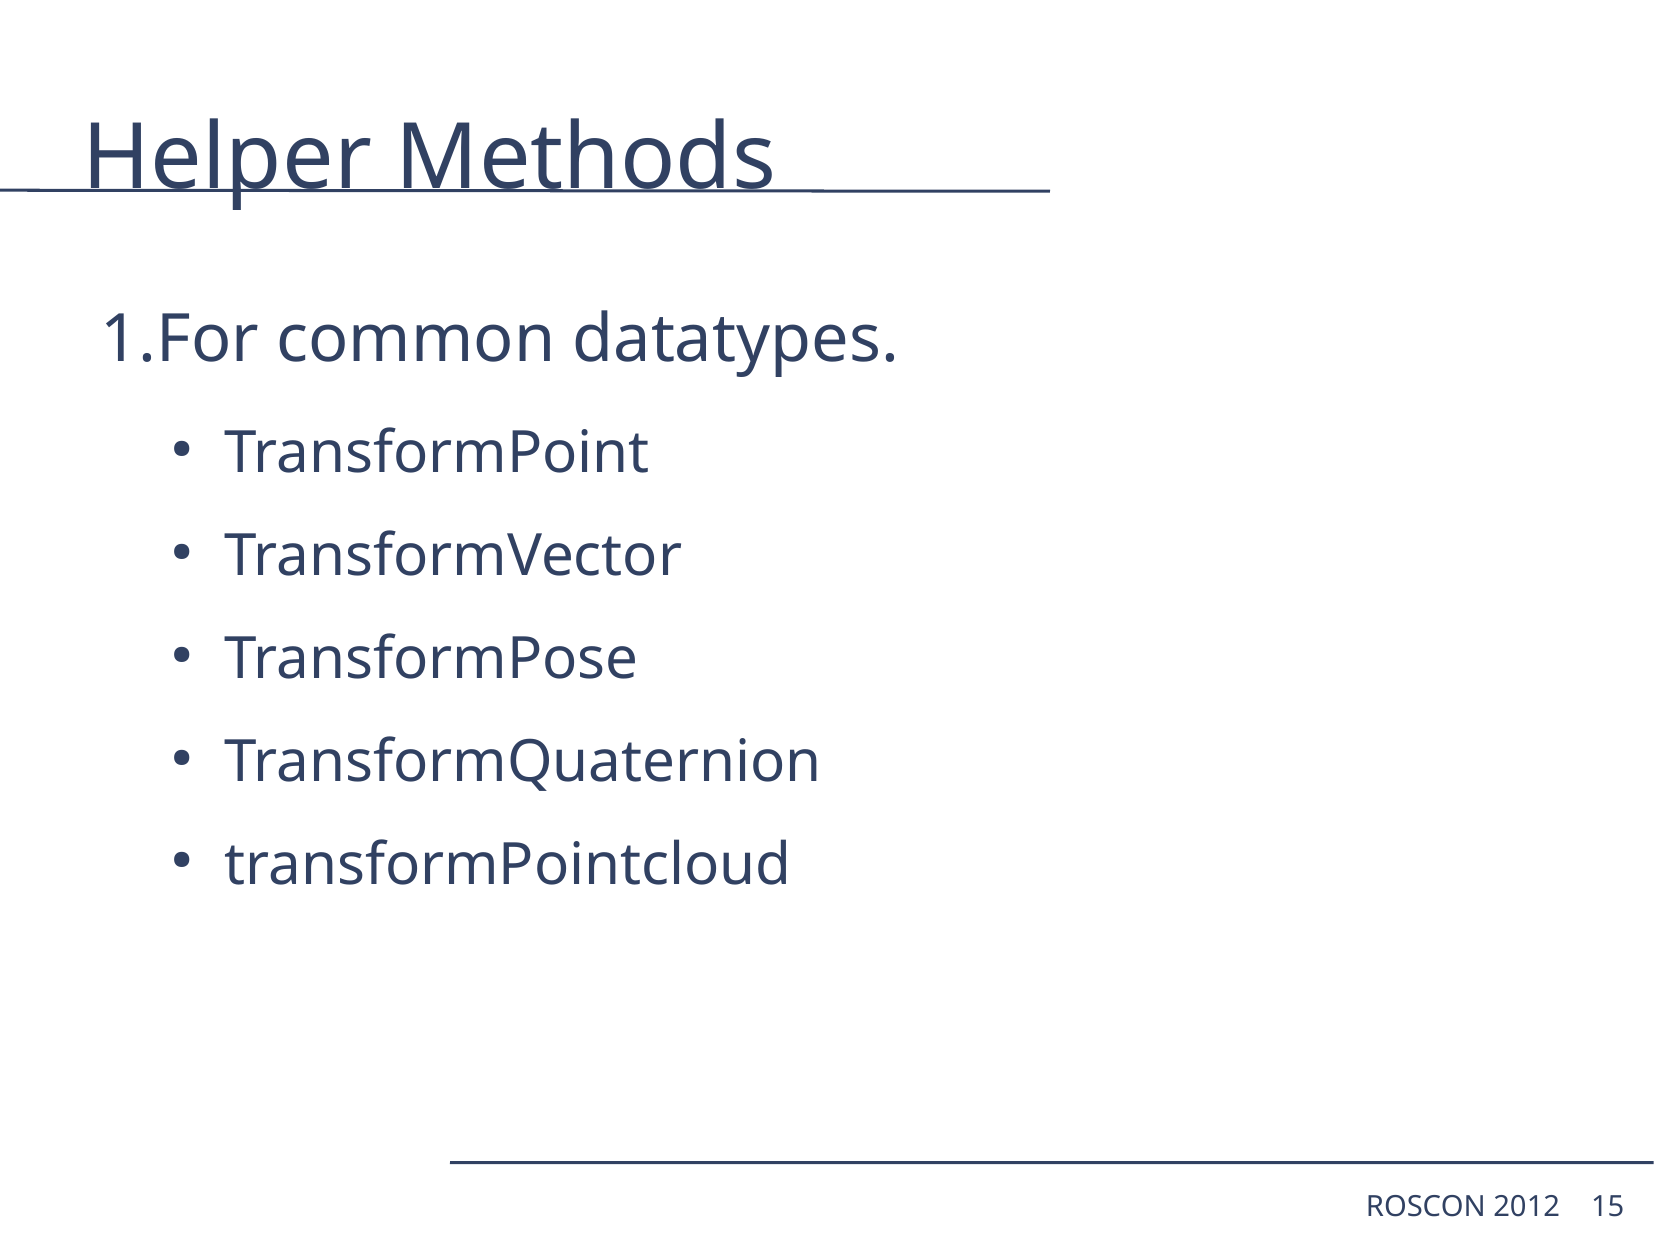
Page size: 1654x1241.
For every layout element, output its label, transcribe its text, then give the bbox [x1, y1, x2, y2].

title Helper Methods [82, 49, 1571, 257]
list For common datatypes. TransformPoint TransformVector TransformPose TransformQuaternion transformPointcloud [82, 290, 1571, 1109]
